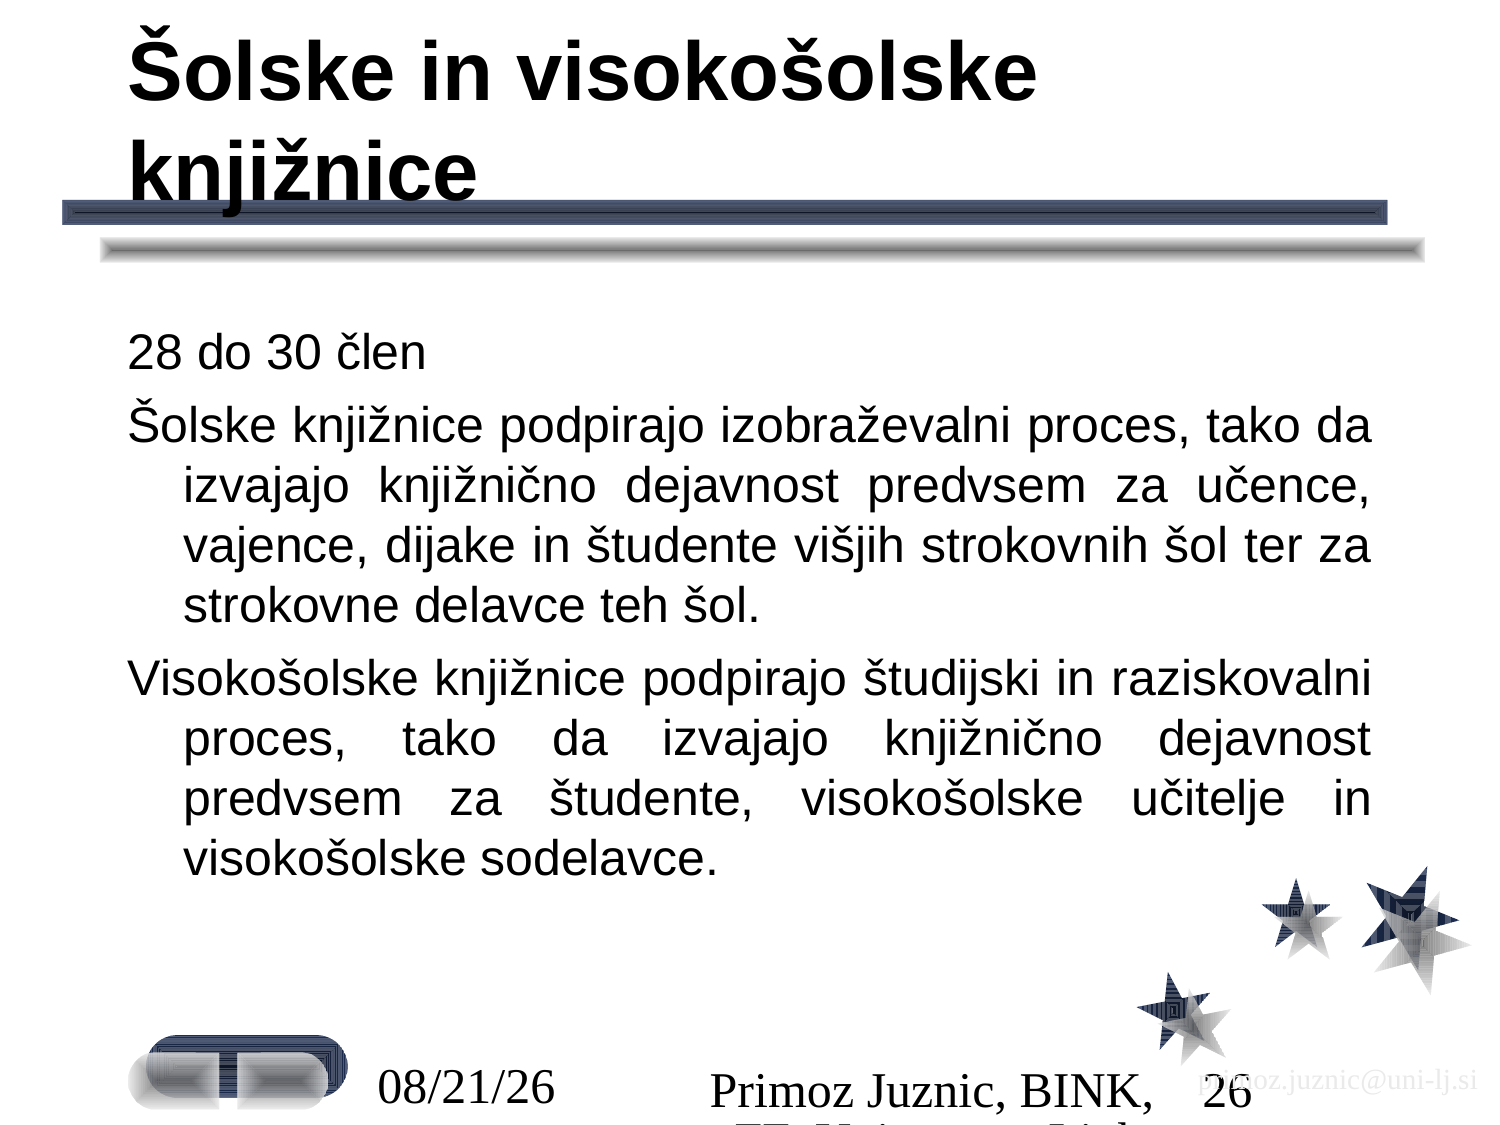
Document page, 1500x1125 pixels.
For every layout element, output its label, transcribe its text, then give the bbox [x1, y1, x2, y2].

list 28 do 30 člen Šolske knjižnice podpirajo izobraževalni proces, tako da izvajajo knjižnično dejavnost predvsem za učence, vajence, dijake in študente višjih strokovnih šol ter za strokovne delavce teh šol. Visokošolske knjižnice podpirajo študijski in raziskovalni proces, tako da izvajajo knjižnično dejavnost predvsem za študente, visokošolske učitelje in visokošolske sodelavce. [112, 312, 1388, 988]
title Šolske in visokošolske knjižnice [112, 9, 1388, 225]
